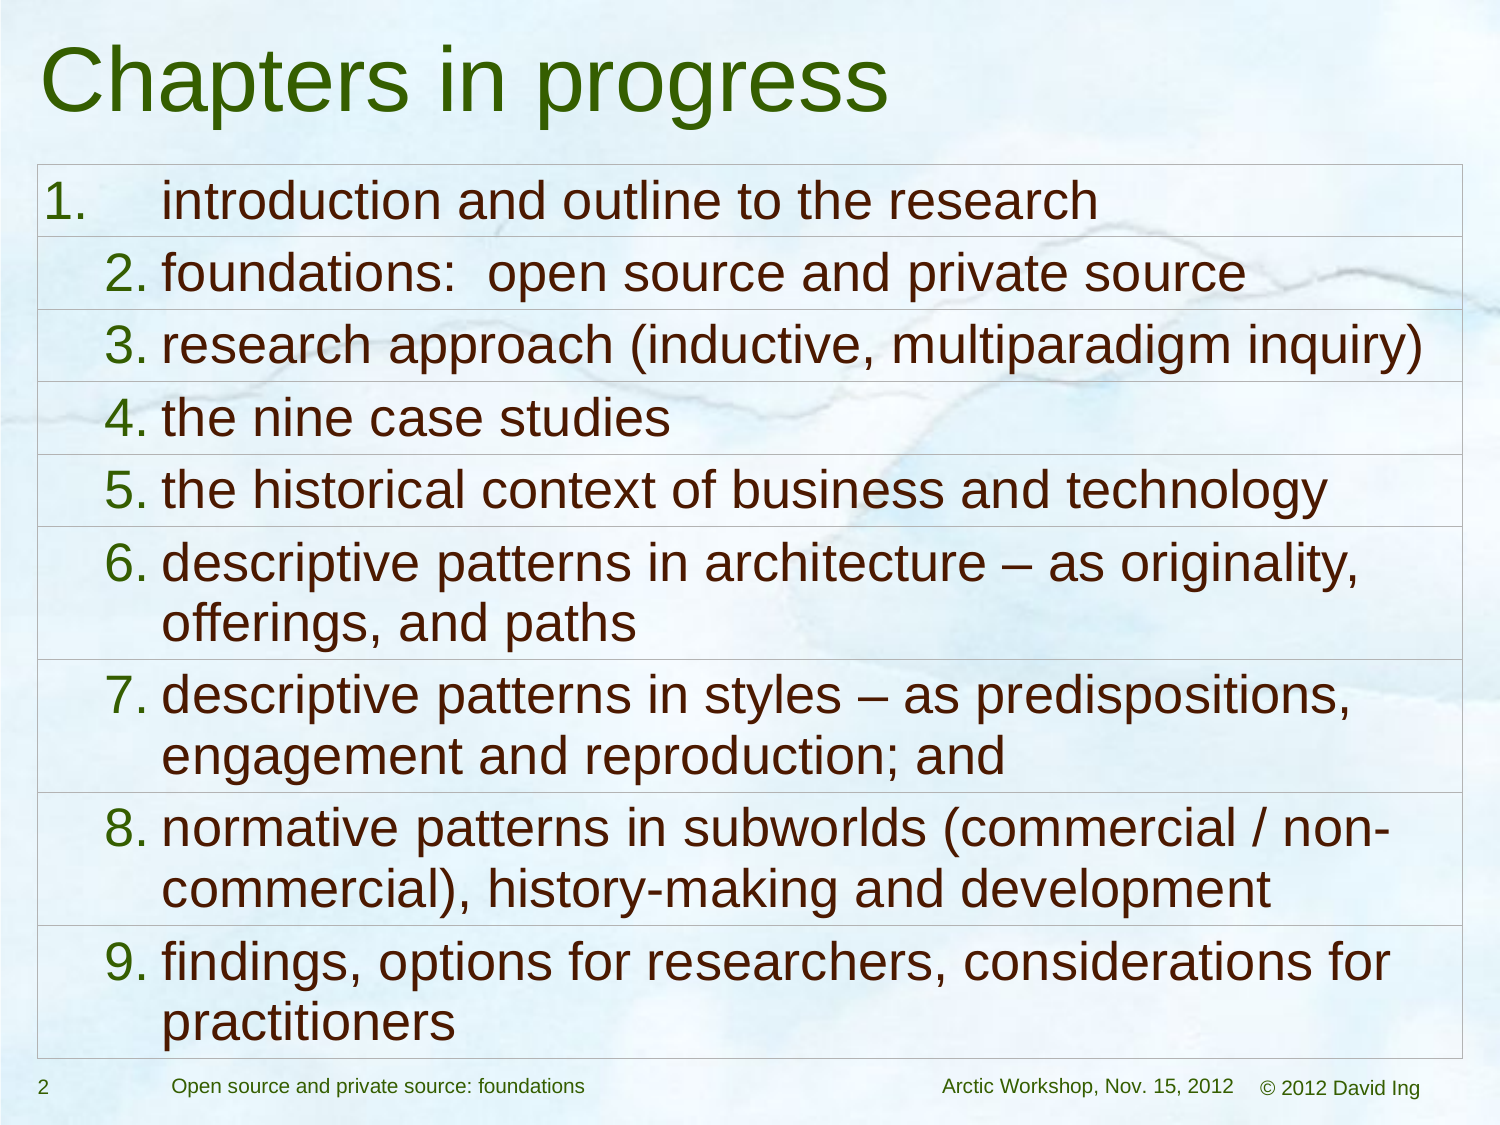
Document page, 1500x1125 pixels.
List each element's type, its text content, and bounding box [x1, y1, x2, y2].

table_cell 5. [38, 455, 156, 526]
table_cell foundations: open source and private source [156, 237, 1462, 309]
table_cell descriptive patterns in styles – as predispositions, engagement and reproduction; and [156, 660, 1462, 792]
picture [0, 0, 1500, 1125]
table_cell 6. [38, 527, 156, 659]
table_header introduction and outline to the research [156, 165, 1462, 236]
table_cell 9. [38, 926, 156, 1058]
table_cell the nine case studies [156, 382, 1462, 454]
table_cell normative patterns in subworlds (commercial / non-commercial), history-making and development [156, 793, 1462, 925]
table_cell 7. [38, 660, 156, 792]
table_cell 8. [38, 793, 156, 925]
table_cell 3. [38, 310, 156, 381]
table_cell findings, options for researchers, considerations for practitioners [156, 926, 1462, 1058]
table_cell descriptive patterns in architecture – as originality, offerings, and paths [156, 527, 1462, 659]
table_cell 4. [38, 382, 156, 454]
table_cell the historical context of business and technology [156, 455, 1462, 526]
table_header 1. [38, 165, 156, 236]
table_cell research approach (inductive, multiparadigm inquiry) [156, 310, 1462, 381]
table_cell 2. [38, 237, 156, 309]
title Chapters in progress [37, 37, 1463, 152]
